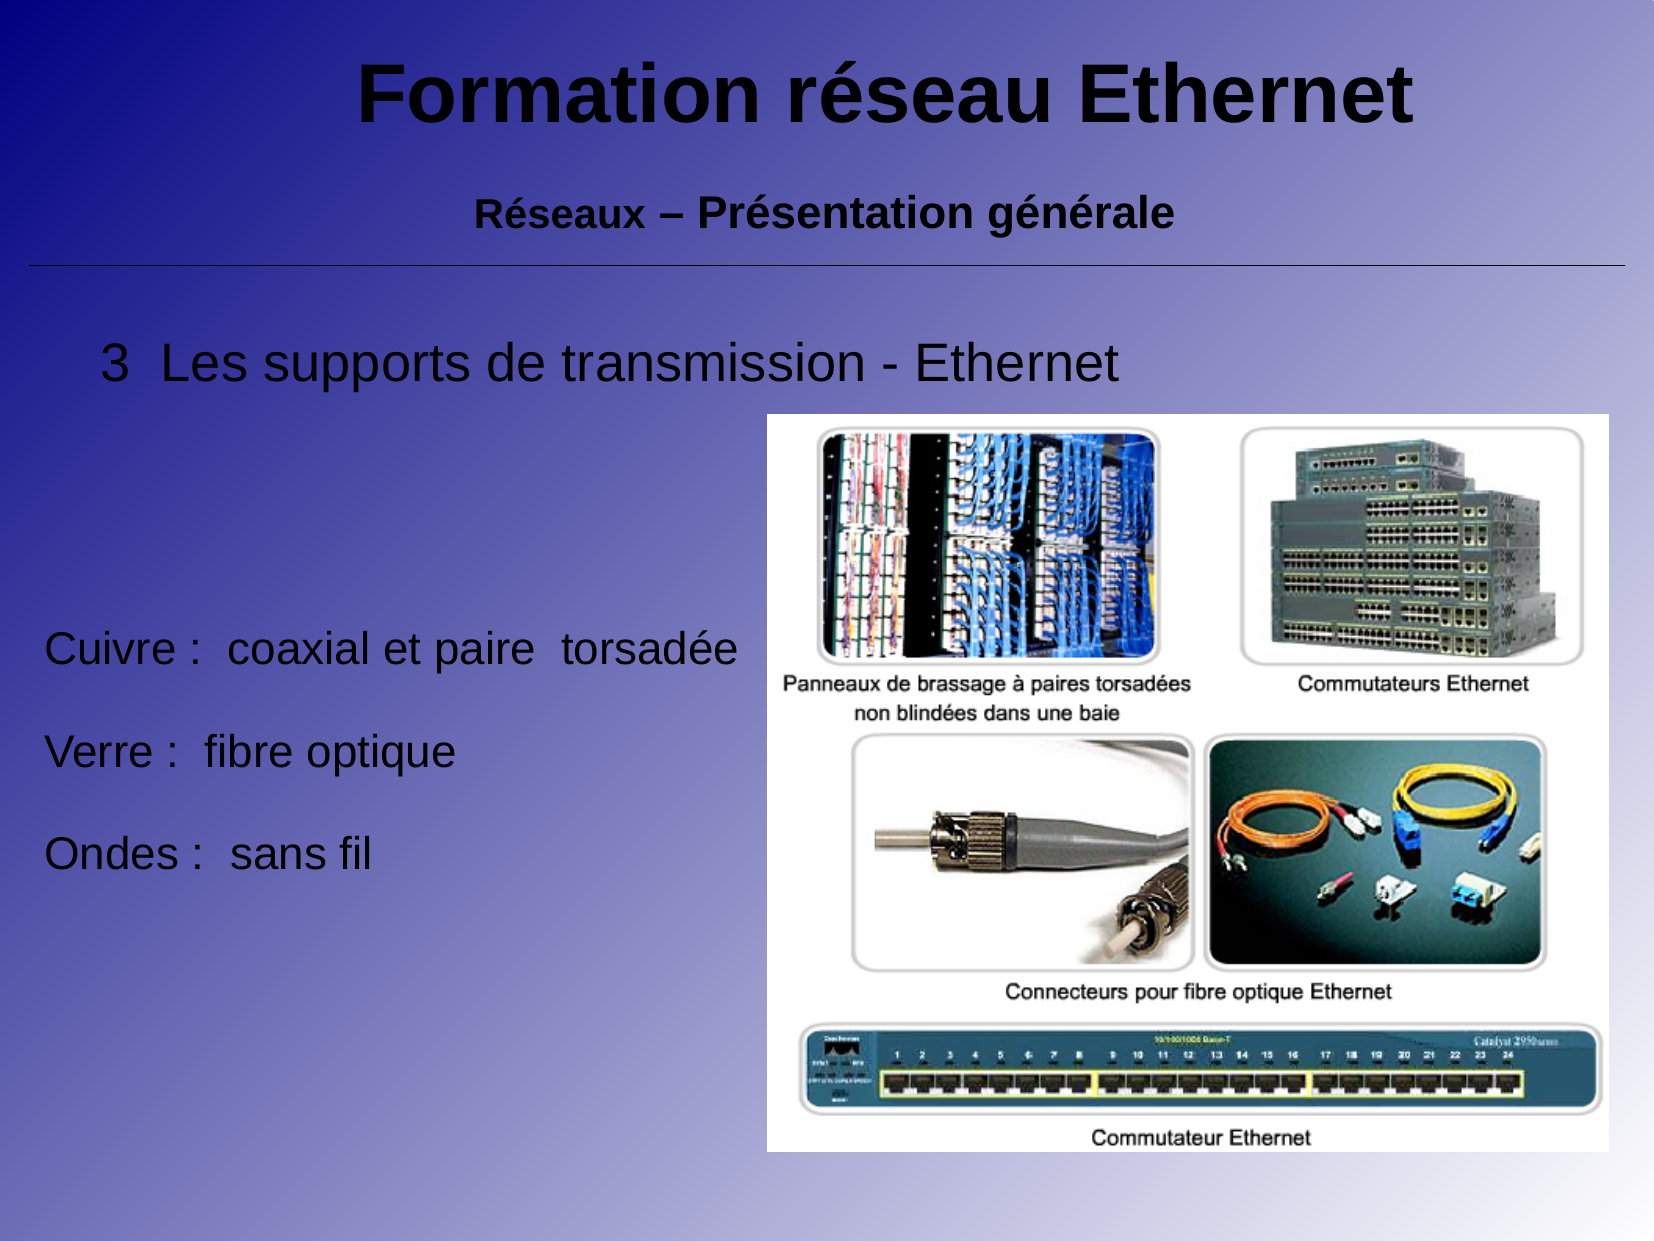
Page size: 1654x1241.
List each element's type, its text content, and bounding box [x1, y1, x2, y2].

text_box 3 Les supports de transmission - Ethernet [85, 324, 1136, 401]
text_box Réseaux – Présentation générale [29, 177, 1621, 265]
text_box Réseaux – Présentation générale [29, 266, 1621, 354]
text_box Formation réseau Ethernet [324, 39, 1447, 148]
text_box Cuivre : coaxial et paire torsadée Verre : fibre optique Ondes : sans fil [29, 615, 755, 886]
picture [767, 414, 1609, 1152]
